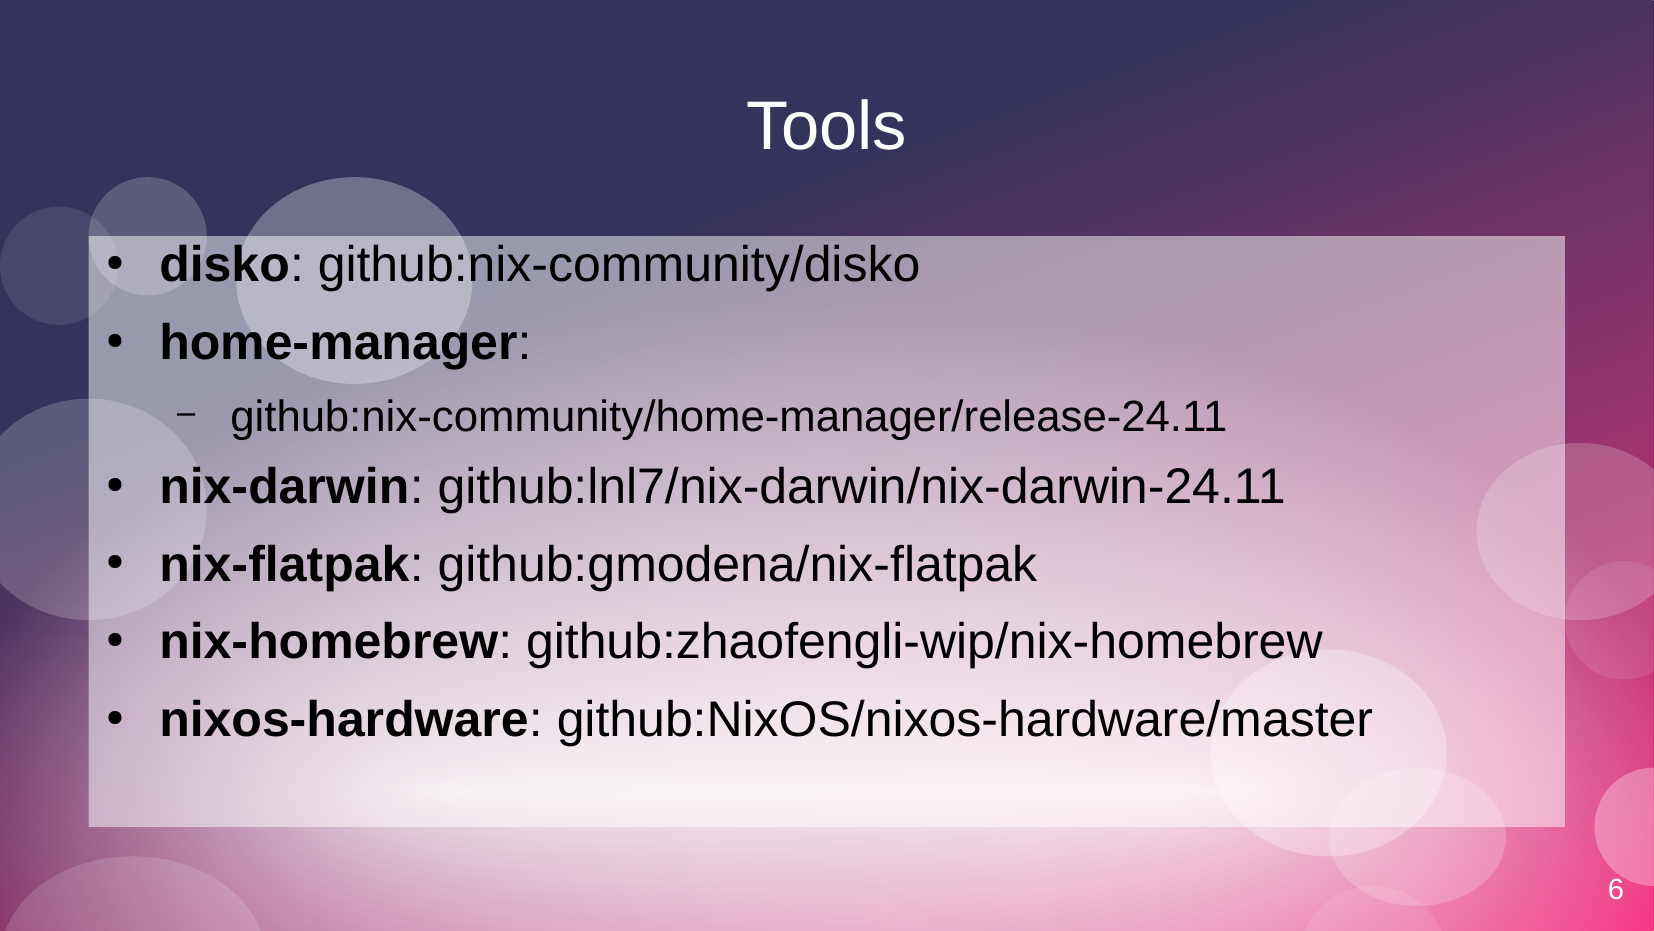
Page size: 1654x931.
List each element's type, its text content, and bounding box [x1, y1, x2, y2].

title Tools [88, 44, 1565, 207]
list disko: github:nix-community/disko home-manager: github:nix-community/home-manager/release-24.11 nix-darwin: github:lnl7/nix-darwin/nix-darwin-24.11 nix-flatpak: github:gmodena/nix-flatpak nix-homebrew: github:zhaofengli-wip/nix-homebrew nixos-hardware: github:NixOS/nixos-hardware/master [88, 236, 1565, 827]
